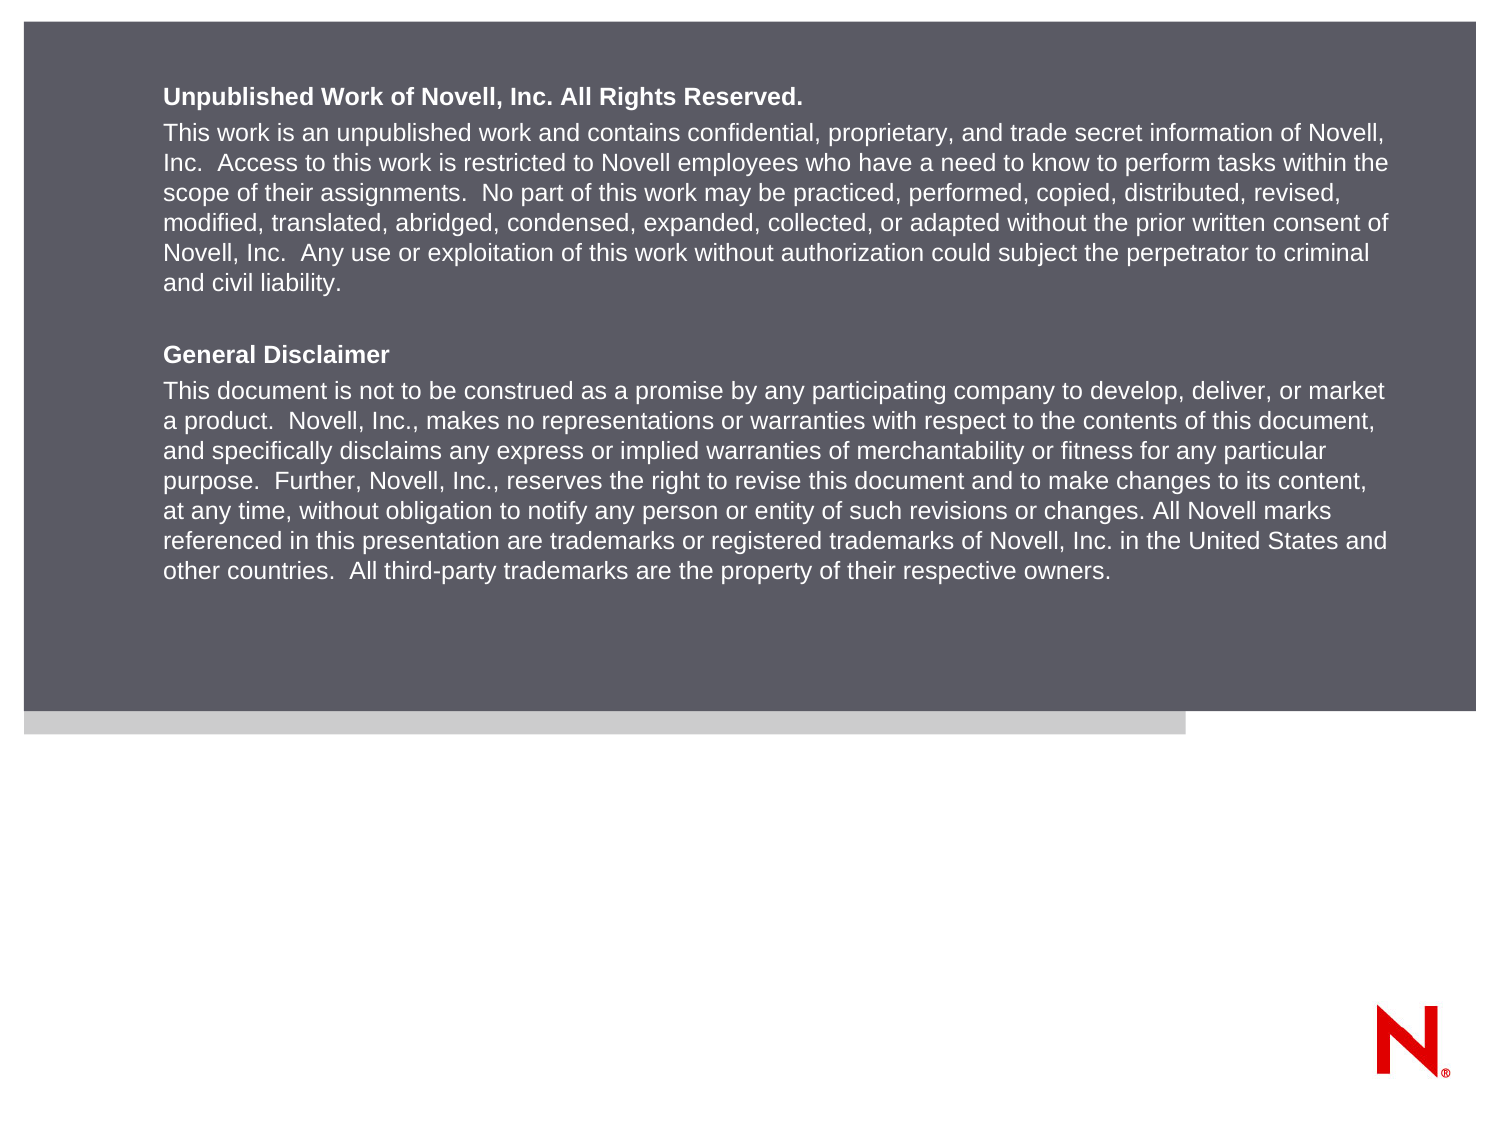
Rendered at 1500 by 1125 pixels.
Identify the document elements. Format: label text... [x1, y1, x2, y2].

picture [1372, 1001, 1453, 1081]
list Unpublished Work of Novell, Inc. All Rights Reserved. This work is an unpublished work and contains confidential, proprietary, and trade secret information of Novell, Inc. Access to this work is restricted to Novell employees who have a need to know to perform tasks within the scope of their assignments. No part of this work may be practiced, performed, copied, distributed, revised, modified, translated, abridged, condensed, expanded, collected, or adapted without the prior written consent of Novell, Inc. Any use or exploitation of this work without authorization could subject the perpetrator to criminal and civil liability. General Disclaimer This document is not to be construed as a promise by any participating company to develop, deliver, or market a product. Novell, Inc., makes no representations or warranties with respect to the contents of this document, and specifically disclaims any express or implied warranties of merchantability or fitness for any particular purpose. Further, Novell, Inc., reserves the right to revise this document and to make changes to its content, at any time, without obligation to notify any person or entity of such revisions or changes. All Novell marks referenced in this presentation are trademarks or registered trademarks of Novell, Inc. in the United States and other countries. All third-party trademarks are the property of their respective owners. [163, 81, 1396, 614]
